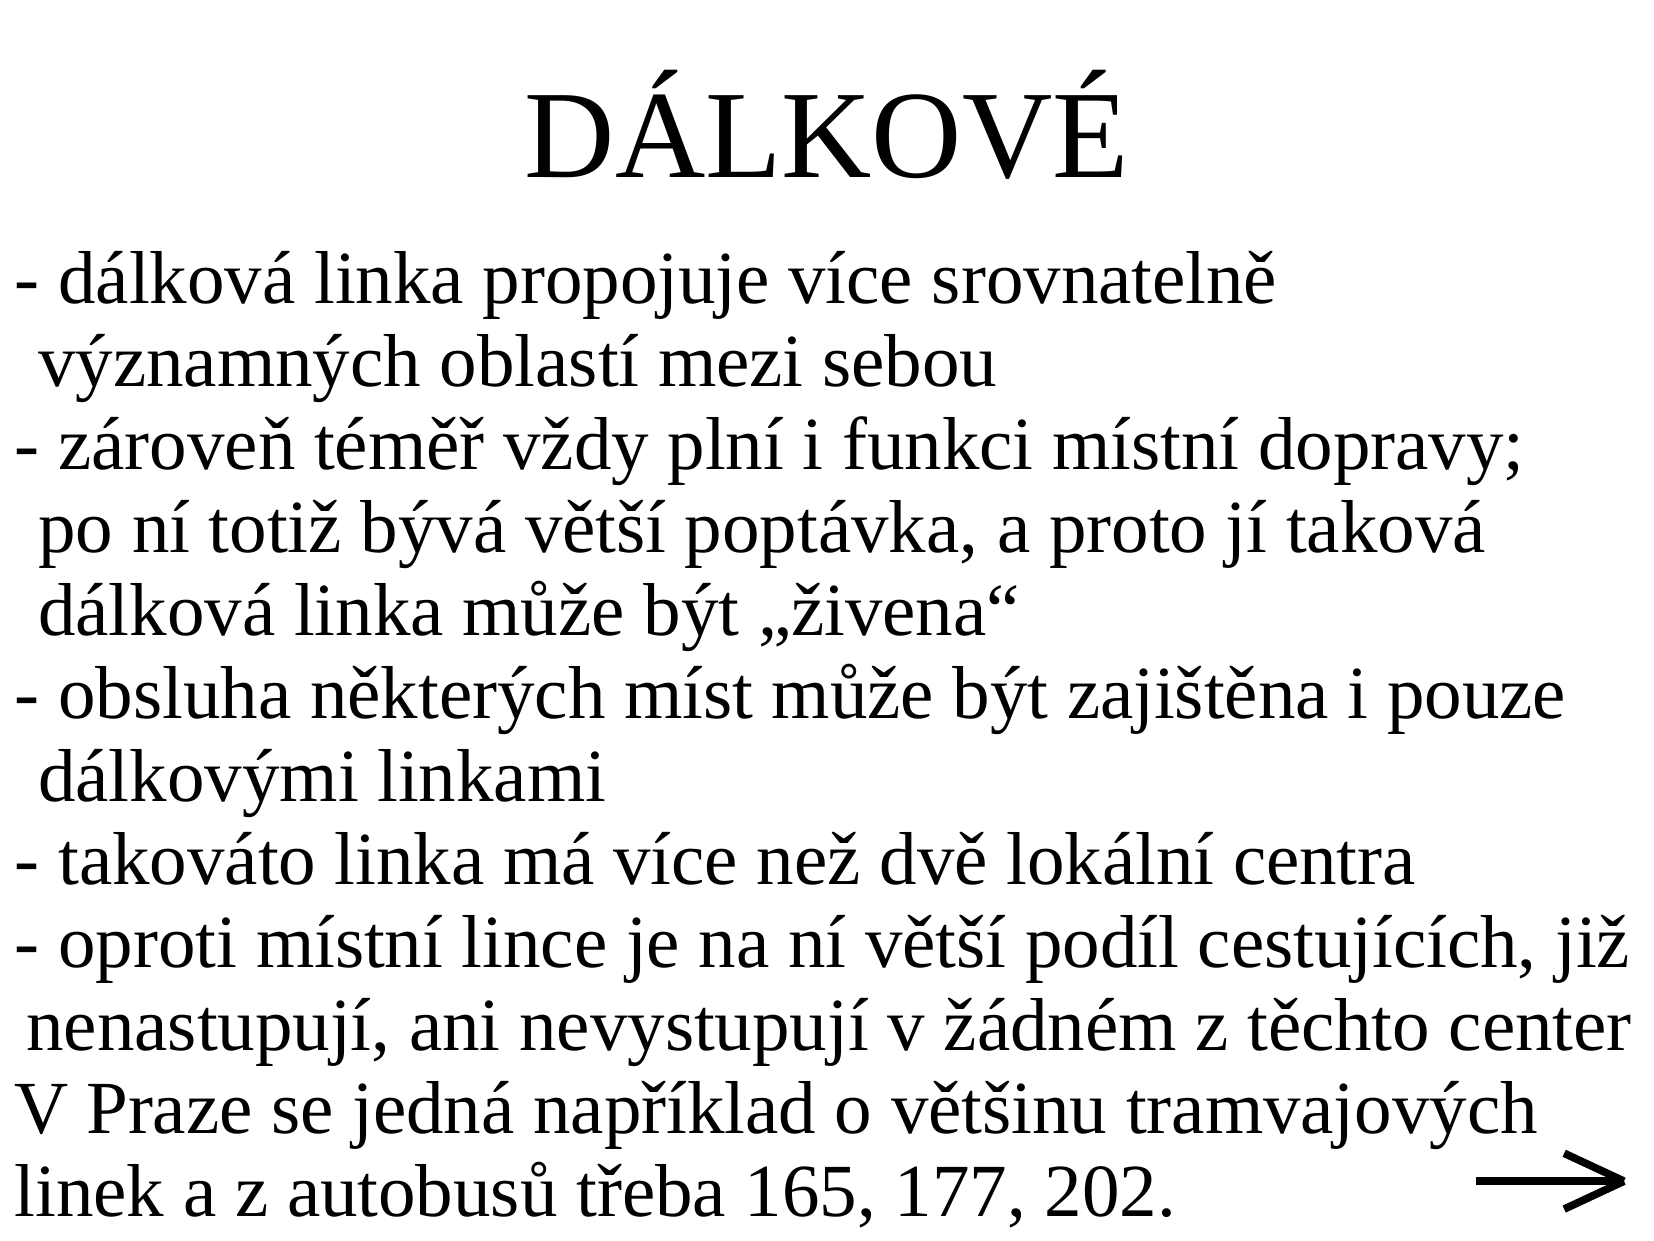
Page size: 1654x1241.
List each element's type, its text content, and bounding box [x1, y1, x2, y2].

text_box - dálková linka propojuje více srovnatelně významných oblastí mezi sebou - zároveň téměř vždy plní i funkci místní dopravy; po ní totiž bývá větší poptávka, a proto jí taková dálková linka může být „živena“ - obsluha některých míst může být zajištěna i pouze dálkovými linkami - takováto linka má více než dvě lokální centra - oproti místní lince je na ní větší podíl cestujících, již nenastupují, ani nevystupují v žádném z těchto center V Praze se jedná například o většinu tramvajových linek a z autobusů třeba 165, 177, 202. [0, 229, 1654, 1241]
text_box DÁLKOVÉ [510, 59, 1144, 213]
